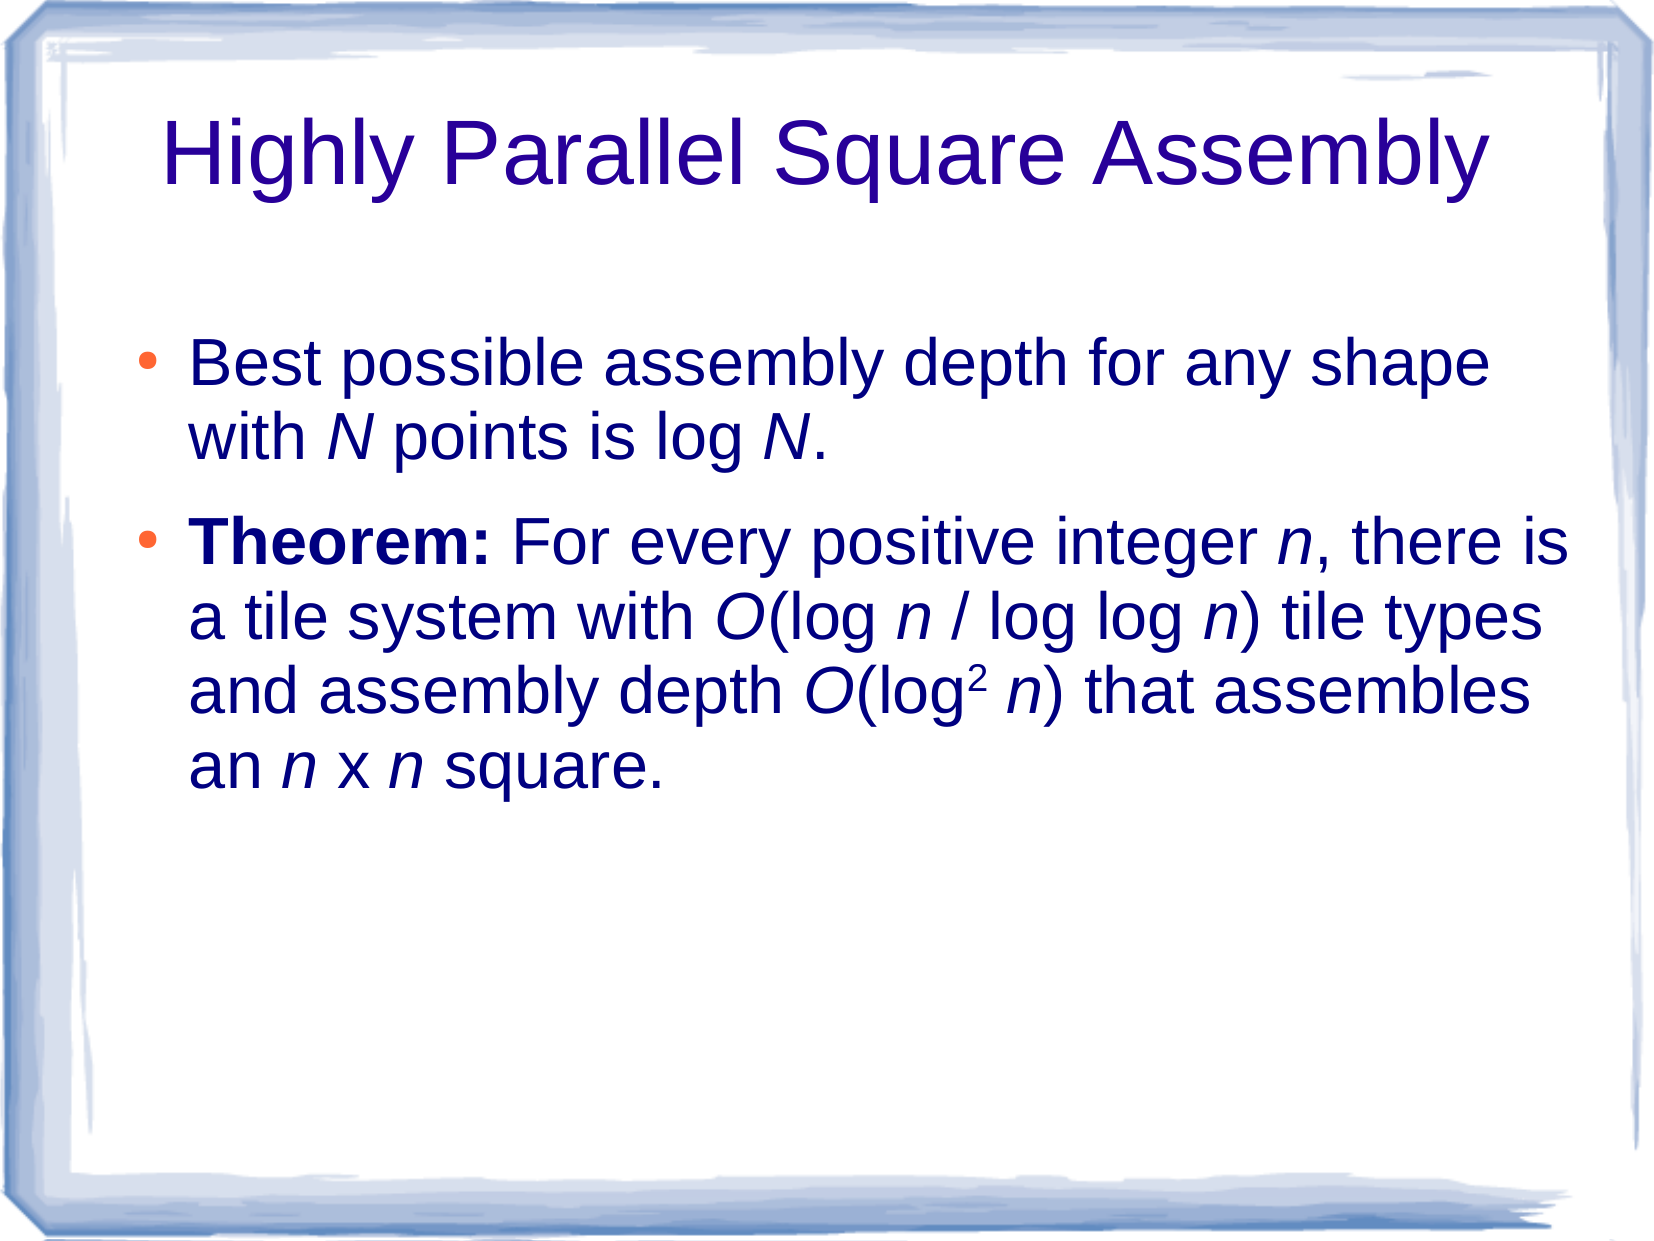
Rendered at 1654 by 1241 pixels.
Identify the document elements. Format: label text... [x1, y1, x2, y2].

title Highly Parallel Square Assembly [82, 49, 1571, 257]
list Best possible assembly depth for any shape with N points is log N. Theorem: For every positive integer n, there is a tile system with O(log n / log log n) tile types and assembly depth O(log2 n) that assembles an n x n square. [118, 324, 1571, 1144]
picture [0, 0, 1654, 1241]
